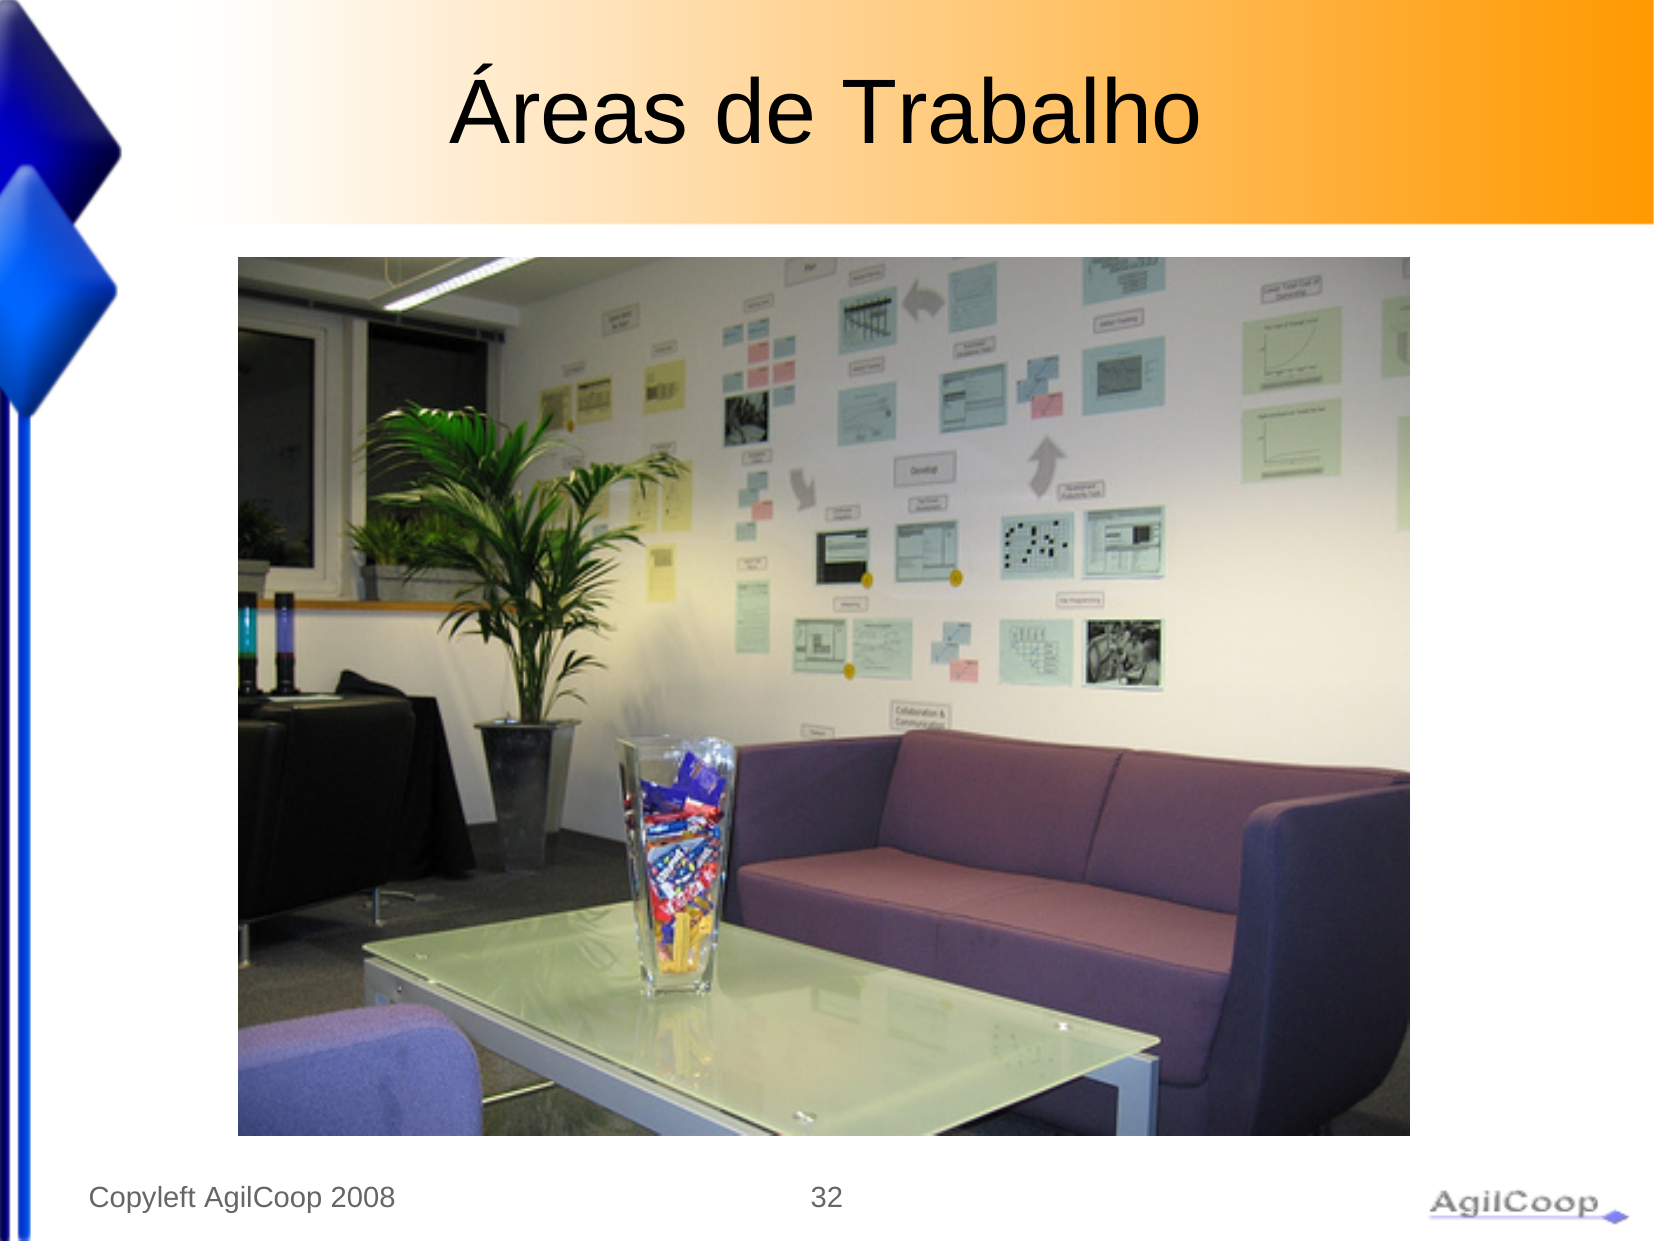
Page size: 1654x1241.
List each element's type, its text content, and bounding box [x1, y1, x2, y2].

title Áreas de Trabalho [82, 15, 1571, 208]
picture [0, 0, 1654, 1241]
